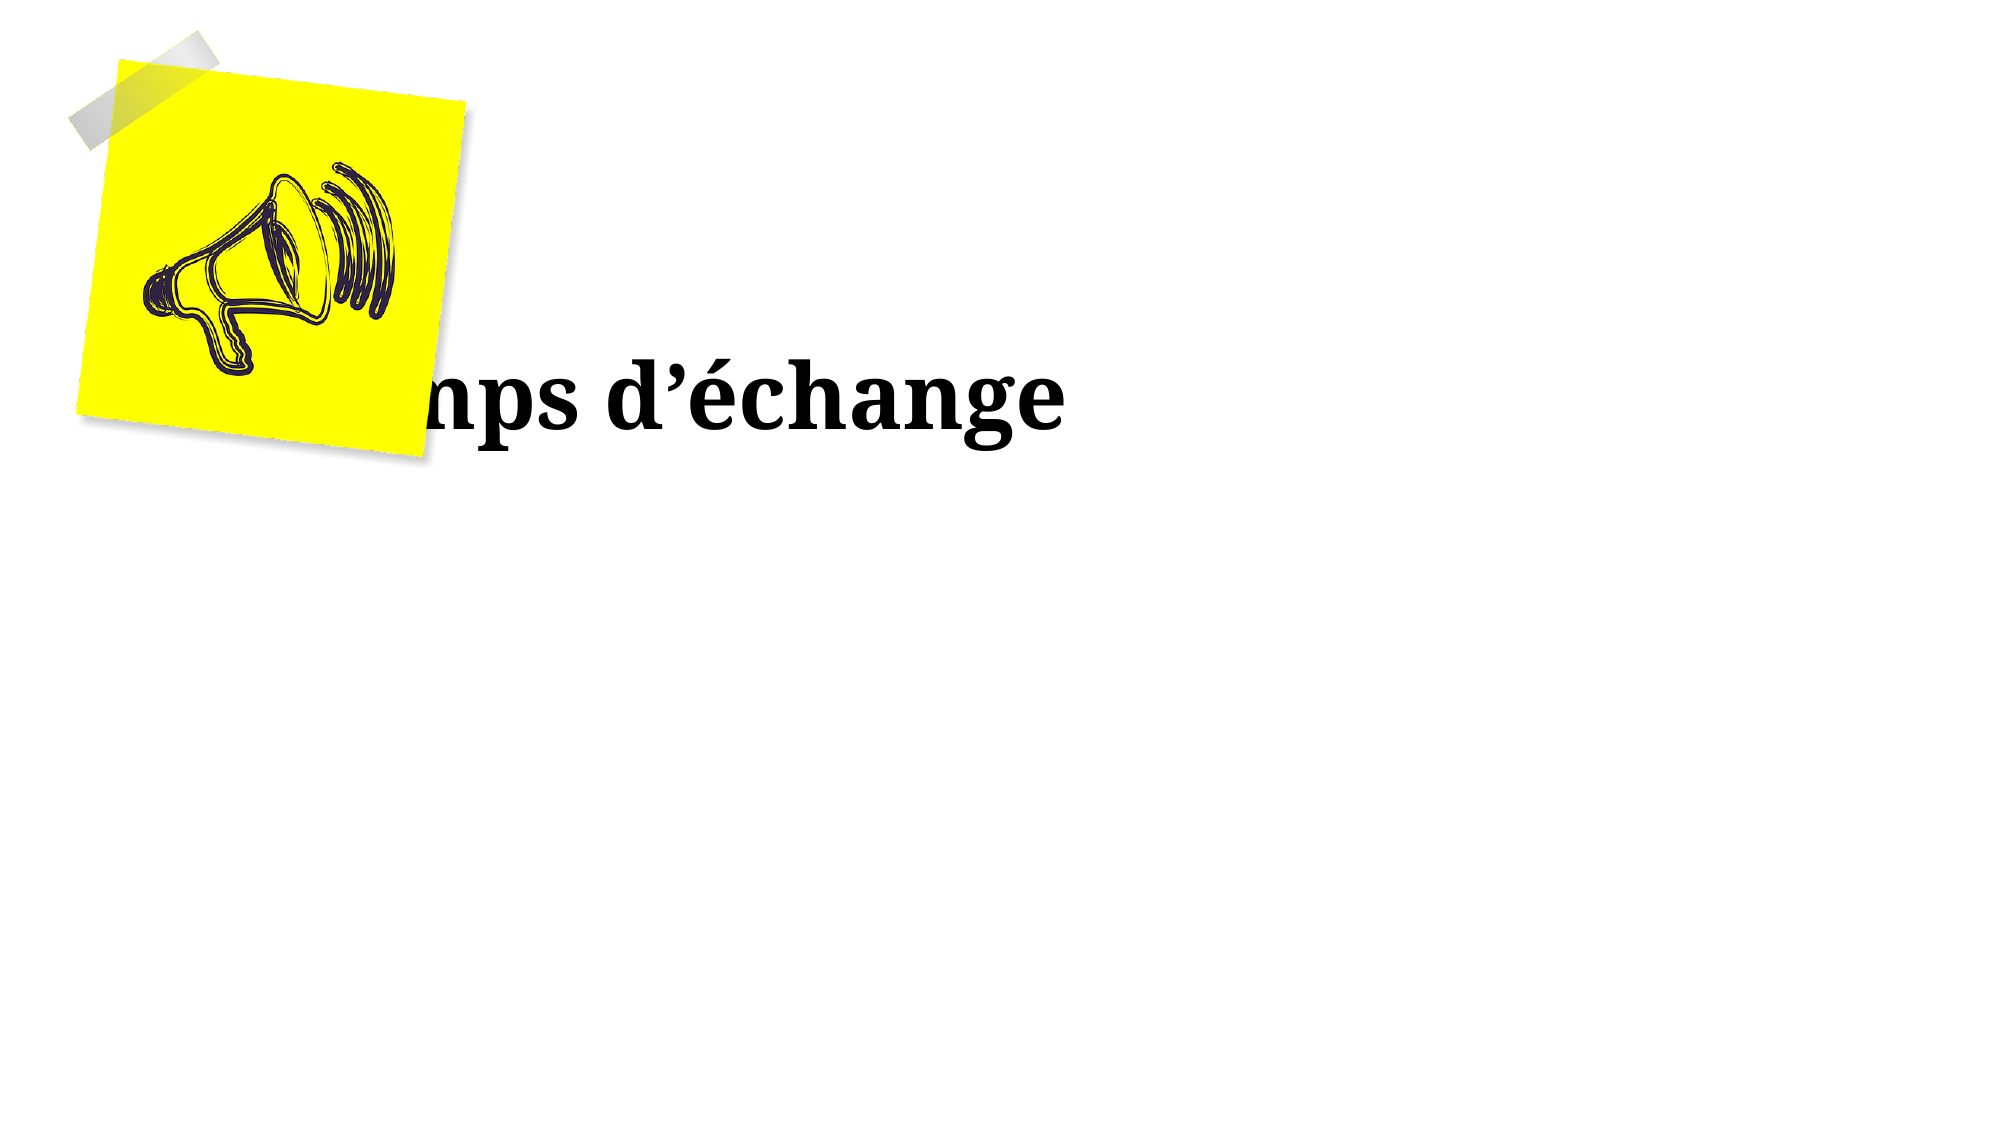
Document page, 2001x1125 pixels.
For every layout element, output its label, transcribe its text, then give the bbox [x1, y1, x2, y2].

title Temps d’échange [262, 244, 1763, 637]
picture [19, 18, 506, 505]
